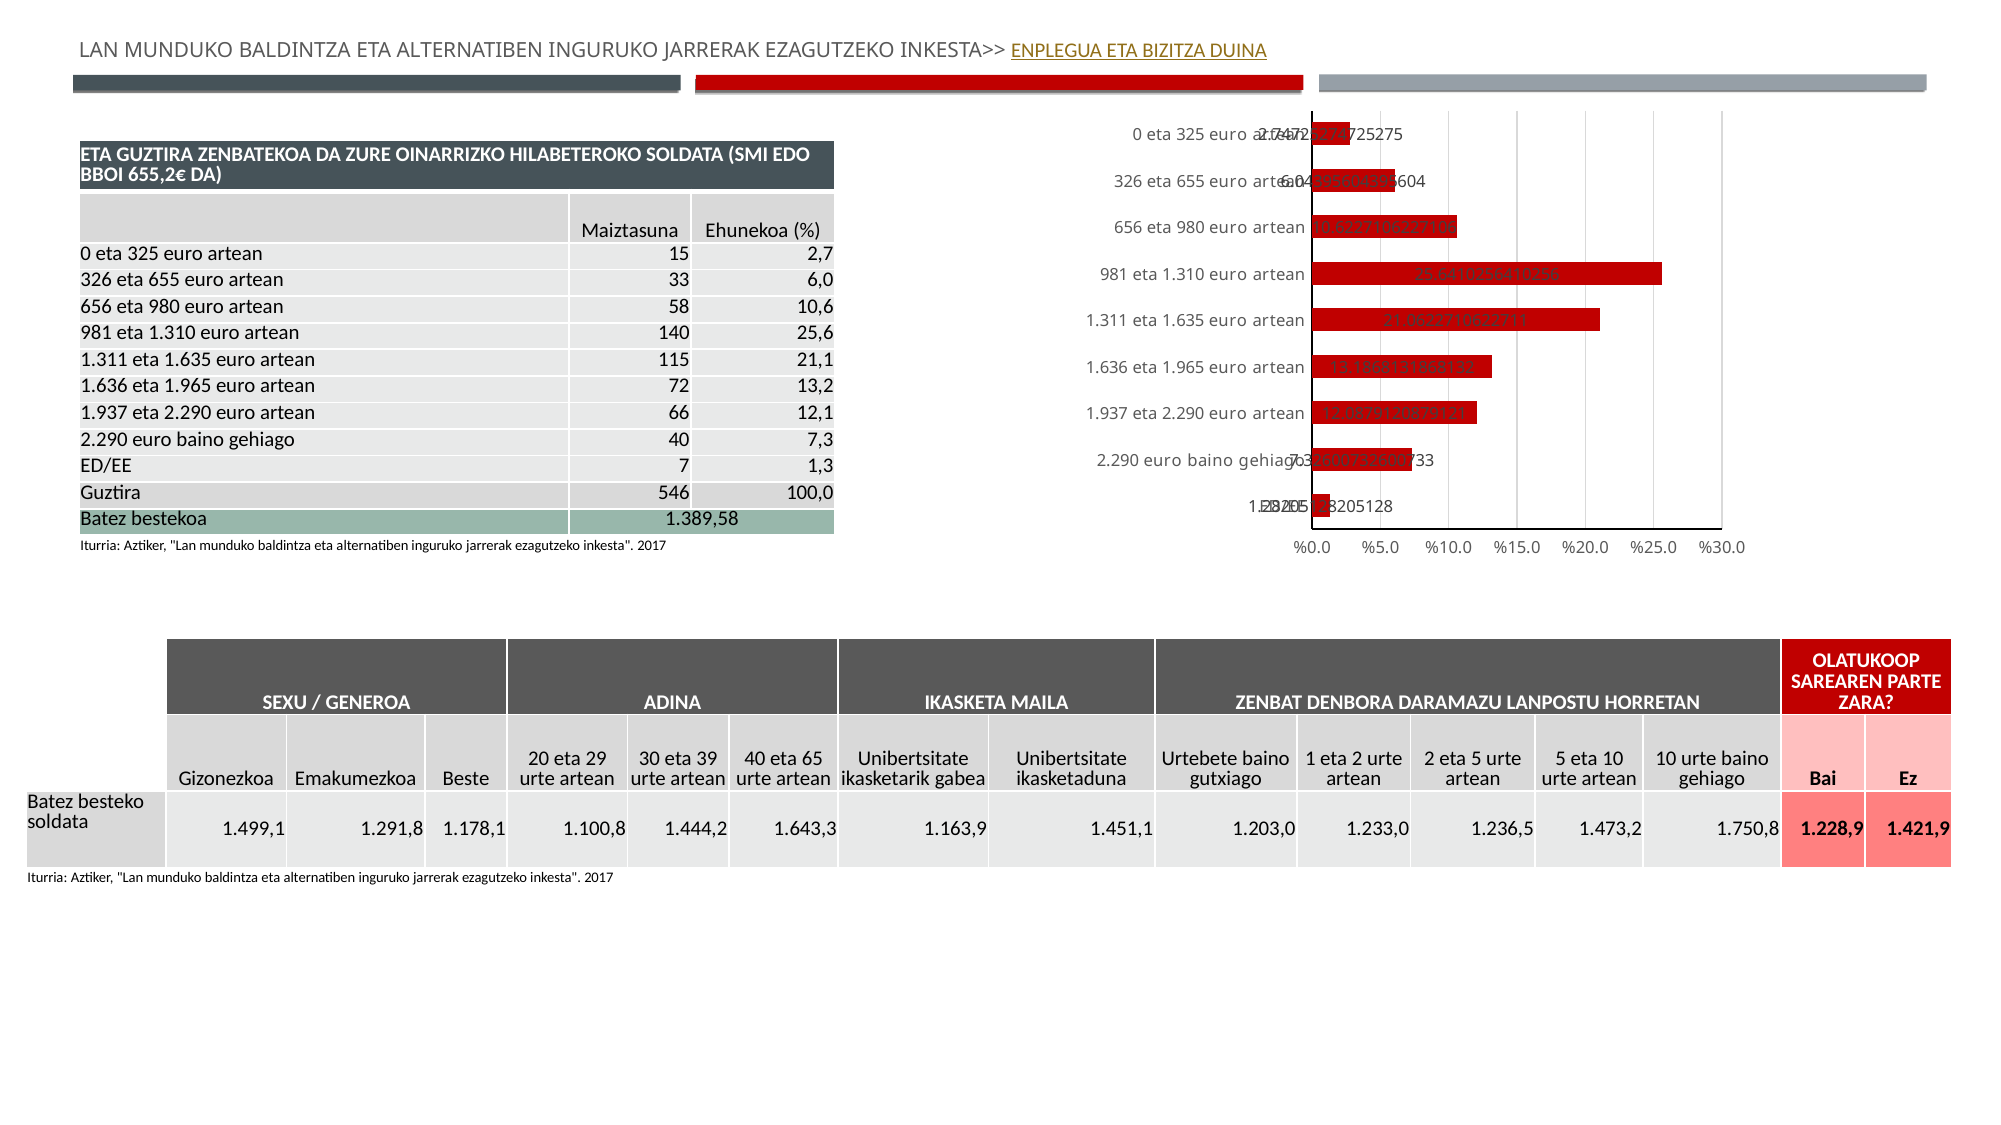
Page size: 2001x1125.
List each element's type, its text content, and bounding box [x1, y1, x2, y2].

table_cell 546 [570, 483, 690, 508]
table_cell 656 eta 980 euro artean [80, 297, 568, 322]
table_cell 1.421,9 [1866, 792, 1951, 867]
table_cell 1.233,0 [1298, 792, 1410, 867]
table_cell 58 [570, 297, 690, 322]
table_cell 30 eta 39 urte artean [628, 715, 728, 790]
table_cell 25,6 [692, 324, 834, 348]
table_cell 1.203,0 [1156, 792, 1296, 867]
table_cell Ez [1866, 715, 1951, 790]
table_cell 1.643,3 [730, 792, 837, 867]
table_cell 33 [570, 270, 690, 295]
table_cell 1.636 eta 1.965 euro artean [80, 377, 568, 402]
table_cell Beste [426, 715, 506, 790]
table_cell 66 [570, 403, 690, 428]
table_cell 5 eta 10 urte artean [1536, 715, 1642, 790]
table_cell 1.311 eta 1.635 euro artean [80, 350, 568, 375]
text_box LAN MUNDUKO BALDINTZA ETA ALTERNATIBEN INGURUKO JARRERAK EZAGUTZEKO INKESTA>> ENPLEGUA ETA BIZITZA DUINA [64, 29, 1926, 69]
table_cell Guztira [80, 483, 568, 508]
table_cell Unibertsitate ikasketaduna [989, 715, 1154, 790]
table_cell Maiztasuna [570, 194, 690, 242]
table_cell ED/EE [80, 456, 568, 481]
table_cell 12,1 [692, 403, 834, 428]
table_cell 13,2 [692, 377, 834, 402]
table_cell 1 eta 2 urte artean [1298, 715, 1410, 790]
table_cell 1.937 eta 2.290 euro artean [80, 403, 568, 428]
table_cell 15 [570, 244, 690, 269]
table_cell 2 eta 5 urte artean [1411, 715, 1534, 790]
table_cell 1.236,5 [1411, 792, 1534, 867]
table_cell 1.100,8 [508, 792, 627, 867]
table_header IKASKETA MAILA [839, 639, 1154, 714]
table_cell Unibertsitate ikasketarik gabea [839, 715, 988, 790]
table_cell 140 [570, 324, 690, 348]
table_cell Ehunekoa (%) [692, 194, 834, 242]
table_cell 7,3 [692, 430, 834, 455]
table_cell 115 [570, 350, 690, 375]
table_cell [80, 194, 568, 242]
table_cell 1.451,1 [989, 792, 1154, 867]
table_cell Batez besteko soldata [27, 792, 165, 867]
table_cell Batez bestekoa [80, 510, 568, 534]
chart [1072, 101, 1760, 568]
table_cell Iturria: Aztiker, "Lan munduko baldintza eta alternatiben inguruko jarrerak ezagutzeko inkesta". 2017 [80, 536, 834, 553]
table_cell 1.444,2 [628, 792, 728, 867]
table_cell 6,0 [692, 270, 834, 295]
table_header ETA GUZTIRA ZENBATEKOA DA ZURE OINARRIZKO HILABETEROKO SOLDATA (SMI EDO BBOI 655,2€ DA) [80, 141, 834, 189]
table_header ZENBAT DENBORA DARAMAZU LANPOSTU HORRETAN [1156, 639, 1780, 714]
table_cell 1.163,9 [839, 792, 988, 867]
table_cell 1.473,2 [1536, 792, 1642, 867]
table_cell Gizonezkoa [167, 715, 286, 790]
table_header SEXU / GENEROA [167, 639, 506, 714]
table_cell 2.290 euro baino gehiago [80, 430, 568, 455]
table_cell Emakumezkoa [287, 715, 424, 790]
table_cell 1,3 [692, 456, 834, 481]
table_header OLATUKOOP SAREAREN PARTE ZARA? [1782, 639, 1951, 714]
table_cell 1.389,58 [570, 510, 834, 534]
table_cell 1.499,1 [167, 792, 286, 867]
table_header [27, 639, 165, 714]
table_cell 1.178,1 [426, 792, 506, 867]
table_header ADINA [508, 639, 837, 714]
table_cell 40 [570, 430, 690, 455]
table_cell 100,0 [692, 483, 834, 508]
table_cell 981 eta 1.310 euro artean [80, 324, 568, 348]
table_cell 7 [570, 456, 690, 481]
table_cell 1.228,9 [1782, 792, 1864, 867]
table_cell 0 eta 325 euro artean [80, 244, 568, 269]
table_cell Iturria: Aztiker, "Lan munduko baldintza eta alternatiben inguruko jarrerak ezagutzeko inkesta". 2017 [27, 868, 1951, 886]
table_cell 2,7 [692, 244, 834, 269]
table_cell 10 urte baino gehiago [1644, 715, 1780, 790]
table_cell 21,1 [692, 350, 834, 375]
table_cell 326 eta 655 euro artean [80, 270, 568, 295]
table_cell 40 eta 65 urte artean [730, 715, 837, 790]
table_cell 20 eta 29 urte artean [508, 715, 627, 790]
table_cell [27, 715, 165, 790]
table_cell 10,6 [692, 297, 834, 322]
table_cell Urtebete baino gutxiago [1156, 715, 1296, 790]
table_cell 1.750,8 [1644, 792, 1780, 867]
table_cell Bai [1782, 715, 1864, 790]
table_cell 72 [570, 377, 690, 402]
table_cell 1.291,8 [287, 792, 424, 867]
